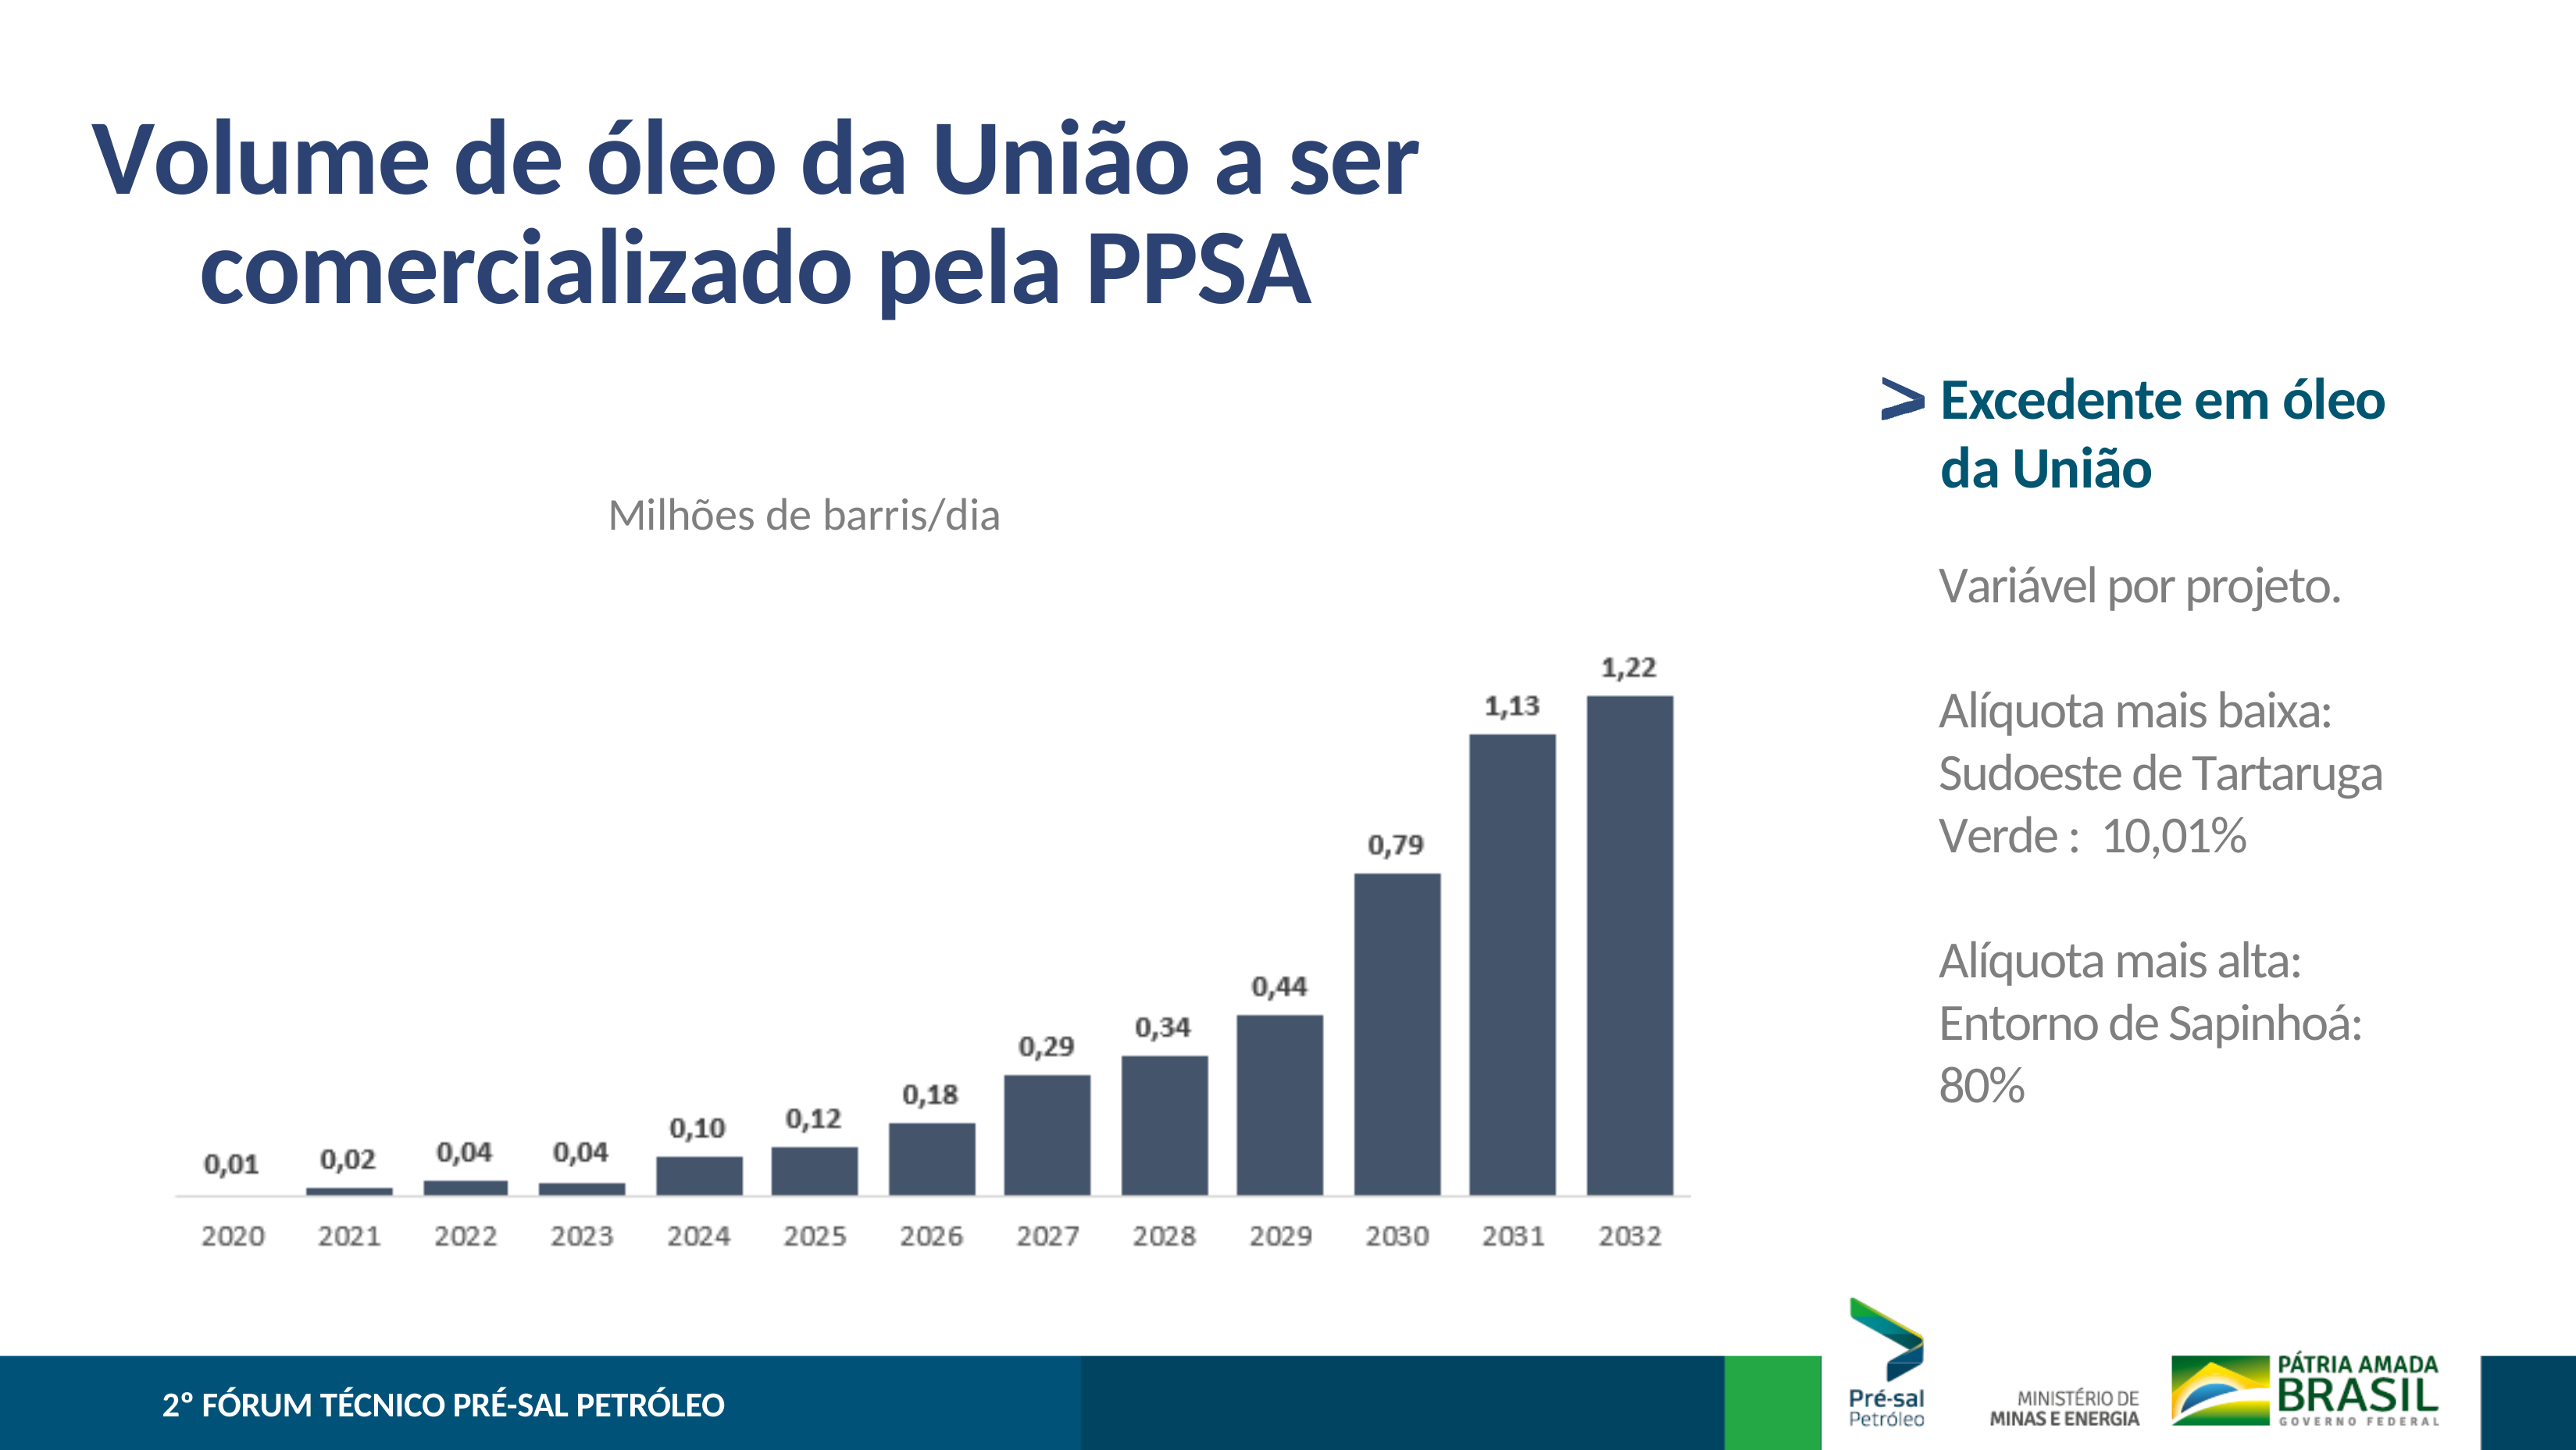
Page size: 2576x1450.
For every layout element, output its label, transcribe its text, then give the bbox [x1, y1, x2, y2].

text_box Excedente em óleo da União [1928, 370, 2531, 505]
text_box 2º FÓRUM TÉCNICO PRÉ-SAL PETRÓLEO [160, 1388, 888, 1424]
text_box Milhões de barris/dia [596, 478, 1029, 546]
picture [163, 567, 1691, 1266]
text_box [1882, 377, 1925, 420]
text_box Variável por projeto. Alíquota mais baixa: Sudoeste de Tartaruga Verde : 10,01% Alíquota mais alta: Entorno de Sapinhoá: 80% [1928, 545, 2406, 1181]
title Volume de óleo da União a ser comercializado pela PPSA [80, 101, 1694, 299]
